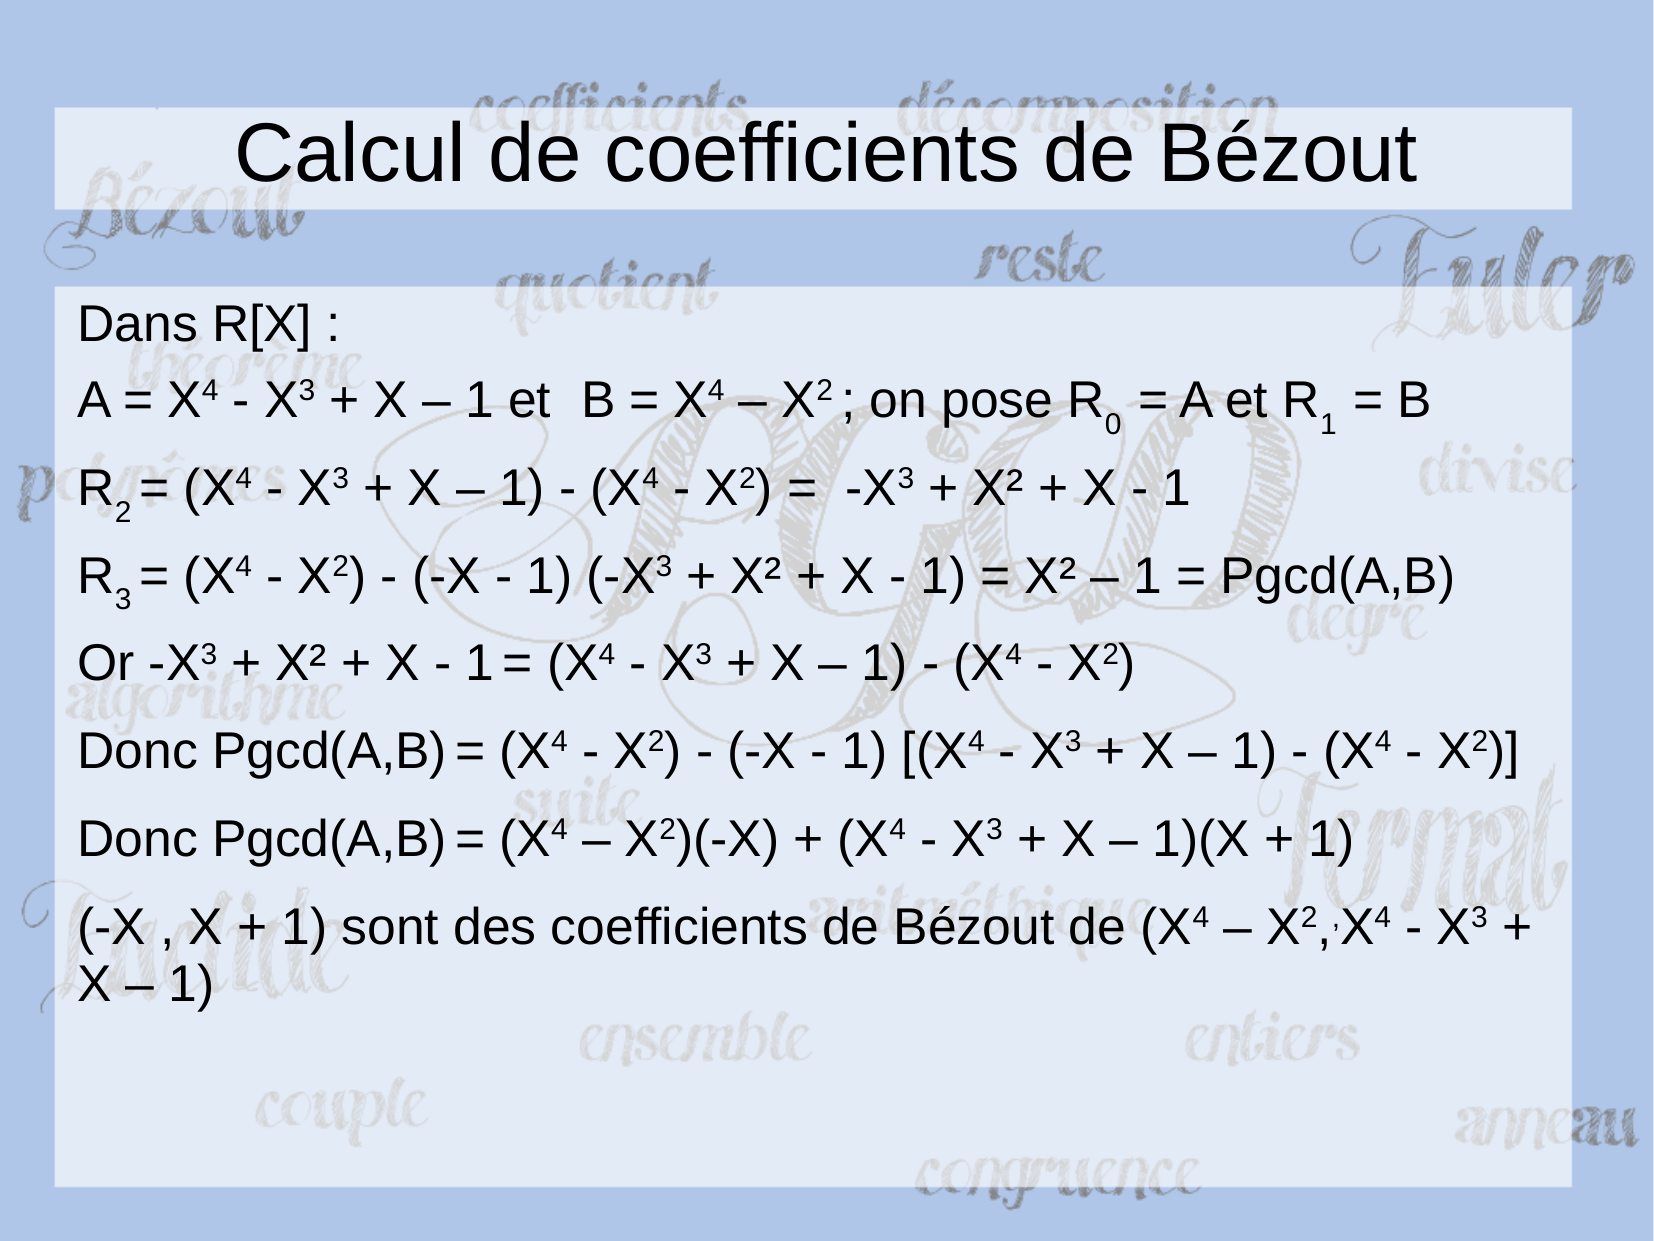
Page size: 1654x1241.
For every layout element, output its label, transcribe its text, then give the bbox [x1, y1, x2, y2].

list Dans R[X] : A = X4 - X3 + X – 1 et B = X4 – X2 ; on pose R0 = A et R1 = B R2 = (X4 - X3 + X – 1) - (X4 - X2) = -X3 + X² + X - 1 R3 = (X4 - X2) - (-X - 1) (-X3 + X² + X - 1) = X² – 1 = Pgcd(A,B) Or -X3 + X² + X - 1 = (X4 - X3 + X – 1) - (X4 - X2) Donc Pgcd(A,B) = (X4 - X2) - (-X - 1) [(X4 - X3 + X – 1) - (X4 - X2)] Donc Pgcd(A,B) = (X4 – X2)(-X) + (X4 - X3 + X – 1)(X + 1) (-X , X + 1) sont des coefficients de Bézout de (X4 – X2,,X4 - X3 + X – 1) [77, 295, 1566, 1015]
picture [0, 0, 1654, 1241]
title Calcul de coefficients de Bézout [82, 49, 1571, 257]
